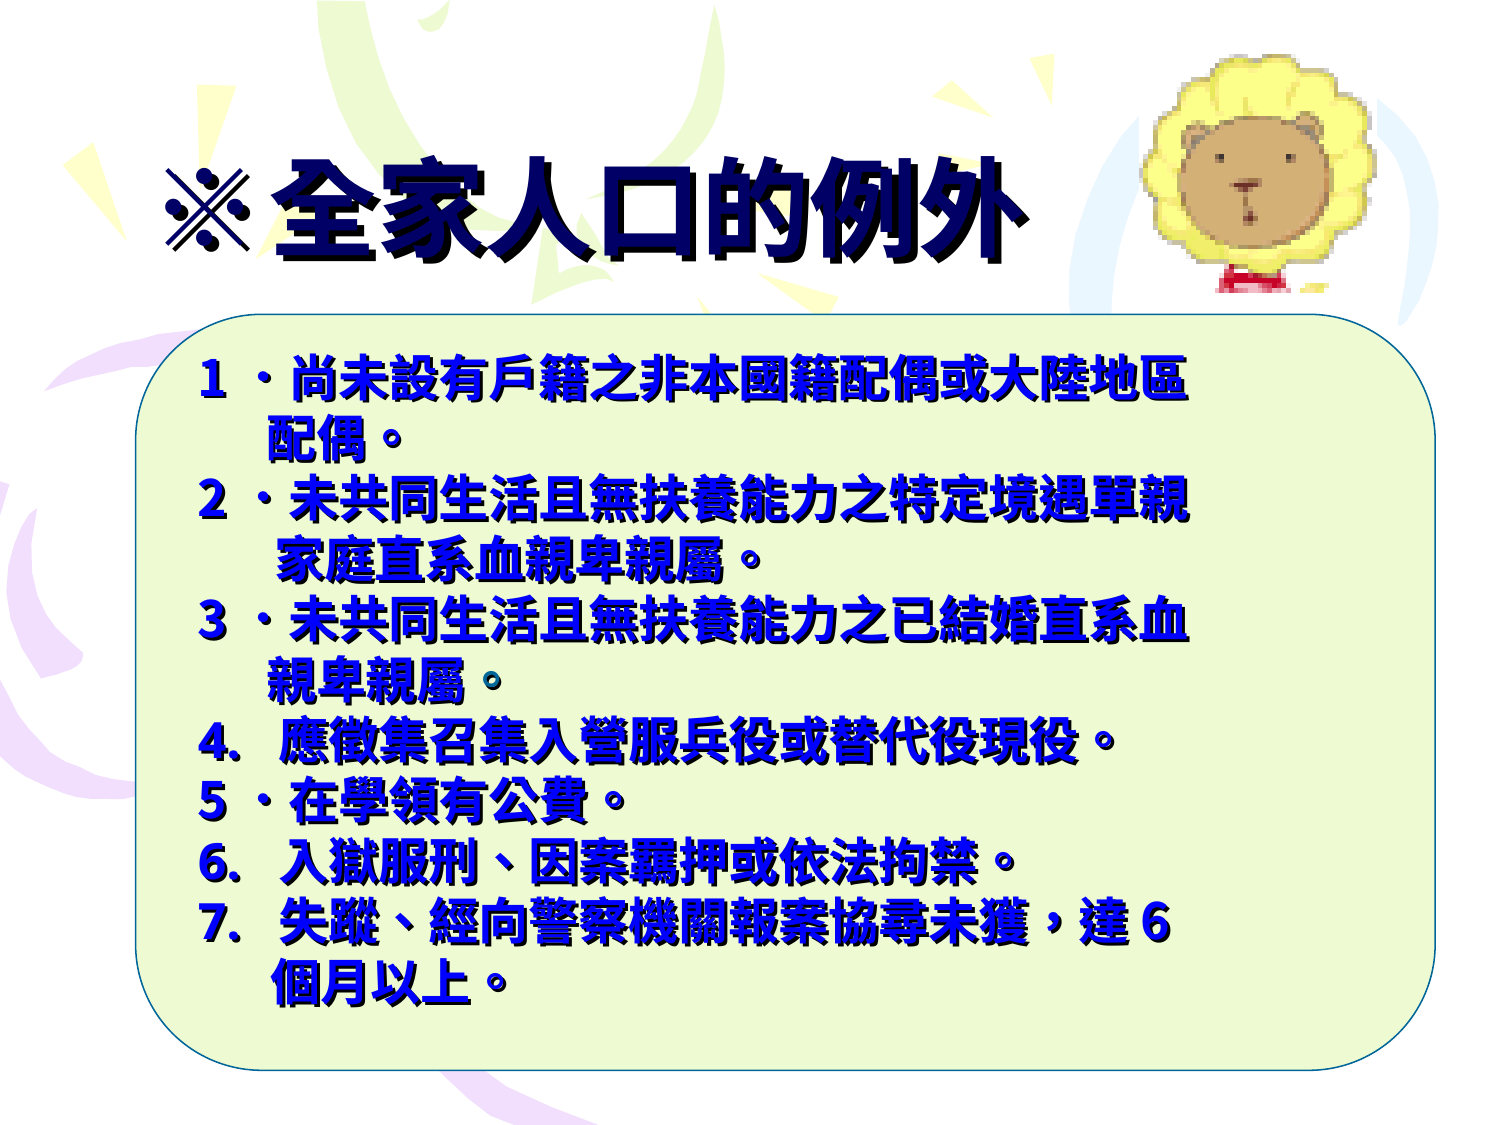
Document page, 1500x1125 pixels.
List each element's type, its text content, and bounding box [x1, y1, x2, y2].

text_box [135, 314, 1398, 1043]
title ※全家人口的例外 [135, 125, 1139, 279]
title ※全家人口的例外 [1377, 125, 1384, 279]
text_box [188, 1047, 1383, 1071]
text_box 1．尚未設有戶籍之非本國籍配偶或大陸地區 配偶。 2．未共同生活且無扶養能力之特定境遇單親 家庭直系血親卑親屬。 3．未共同生活且無扶養能力之已結婚直系血 親卑親屬。 4. 應徵集召集入營服兵役或替代役現役。 5．在學領有公費。 6. 入獄服刑、因案羈押或依法拘禁。 7. 失蹤、經向警察機關報案協尋未獲，達6 個月以上。 [183, 350, 1435, 1047]
picture [1139, 54, 1377, 293]
